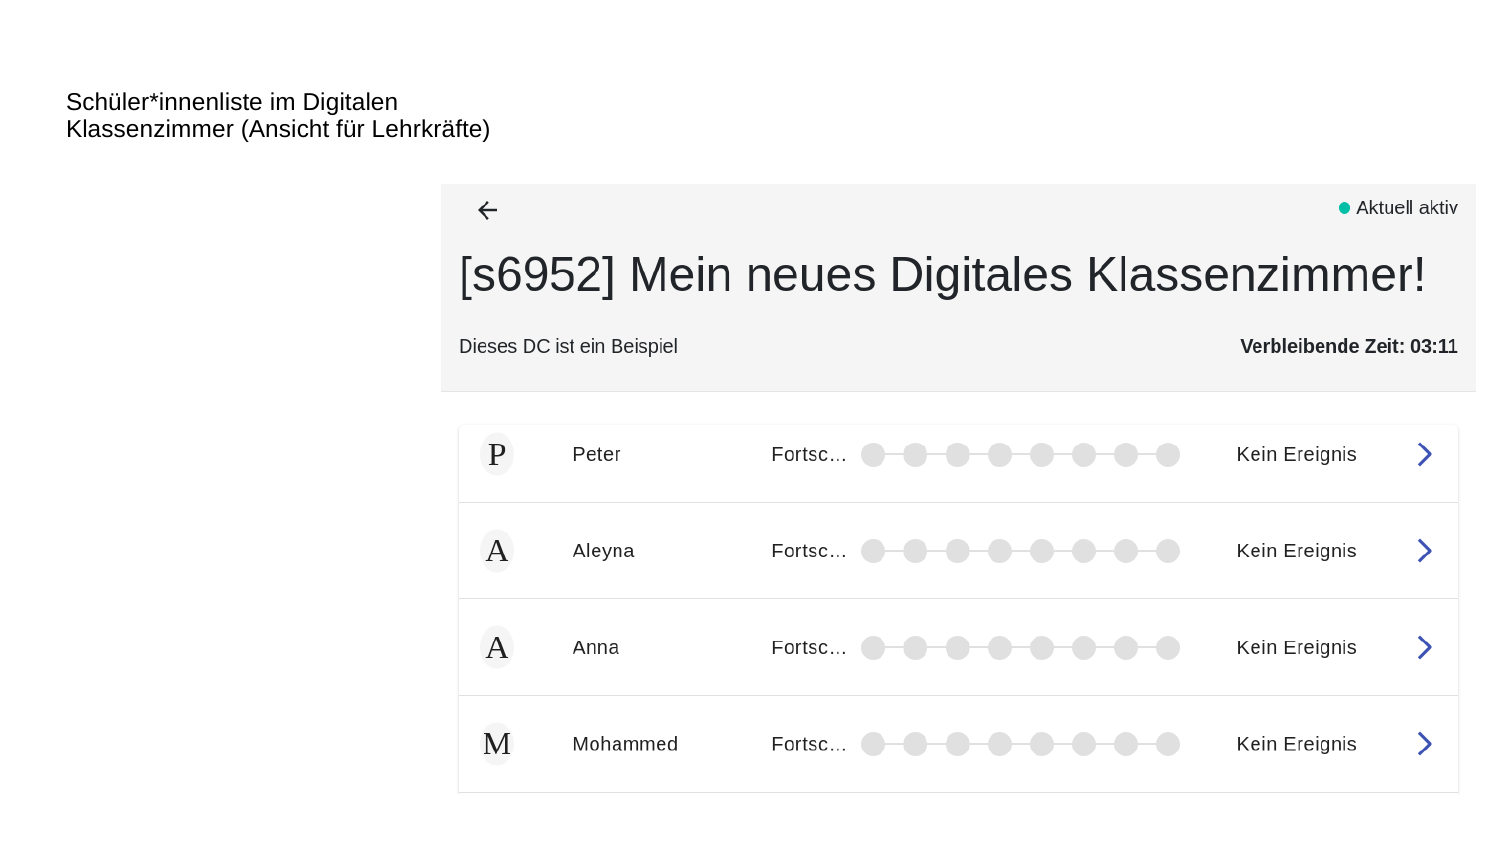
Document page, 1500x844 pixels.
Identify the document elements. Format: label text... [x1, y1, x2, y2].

title Schüler*innenliste im Digitalen Klassenzimmer (Ansicht für Lehrkräfte) [51, 72, 514, 167]
picture [441, 184, 1476, 794]
